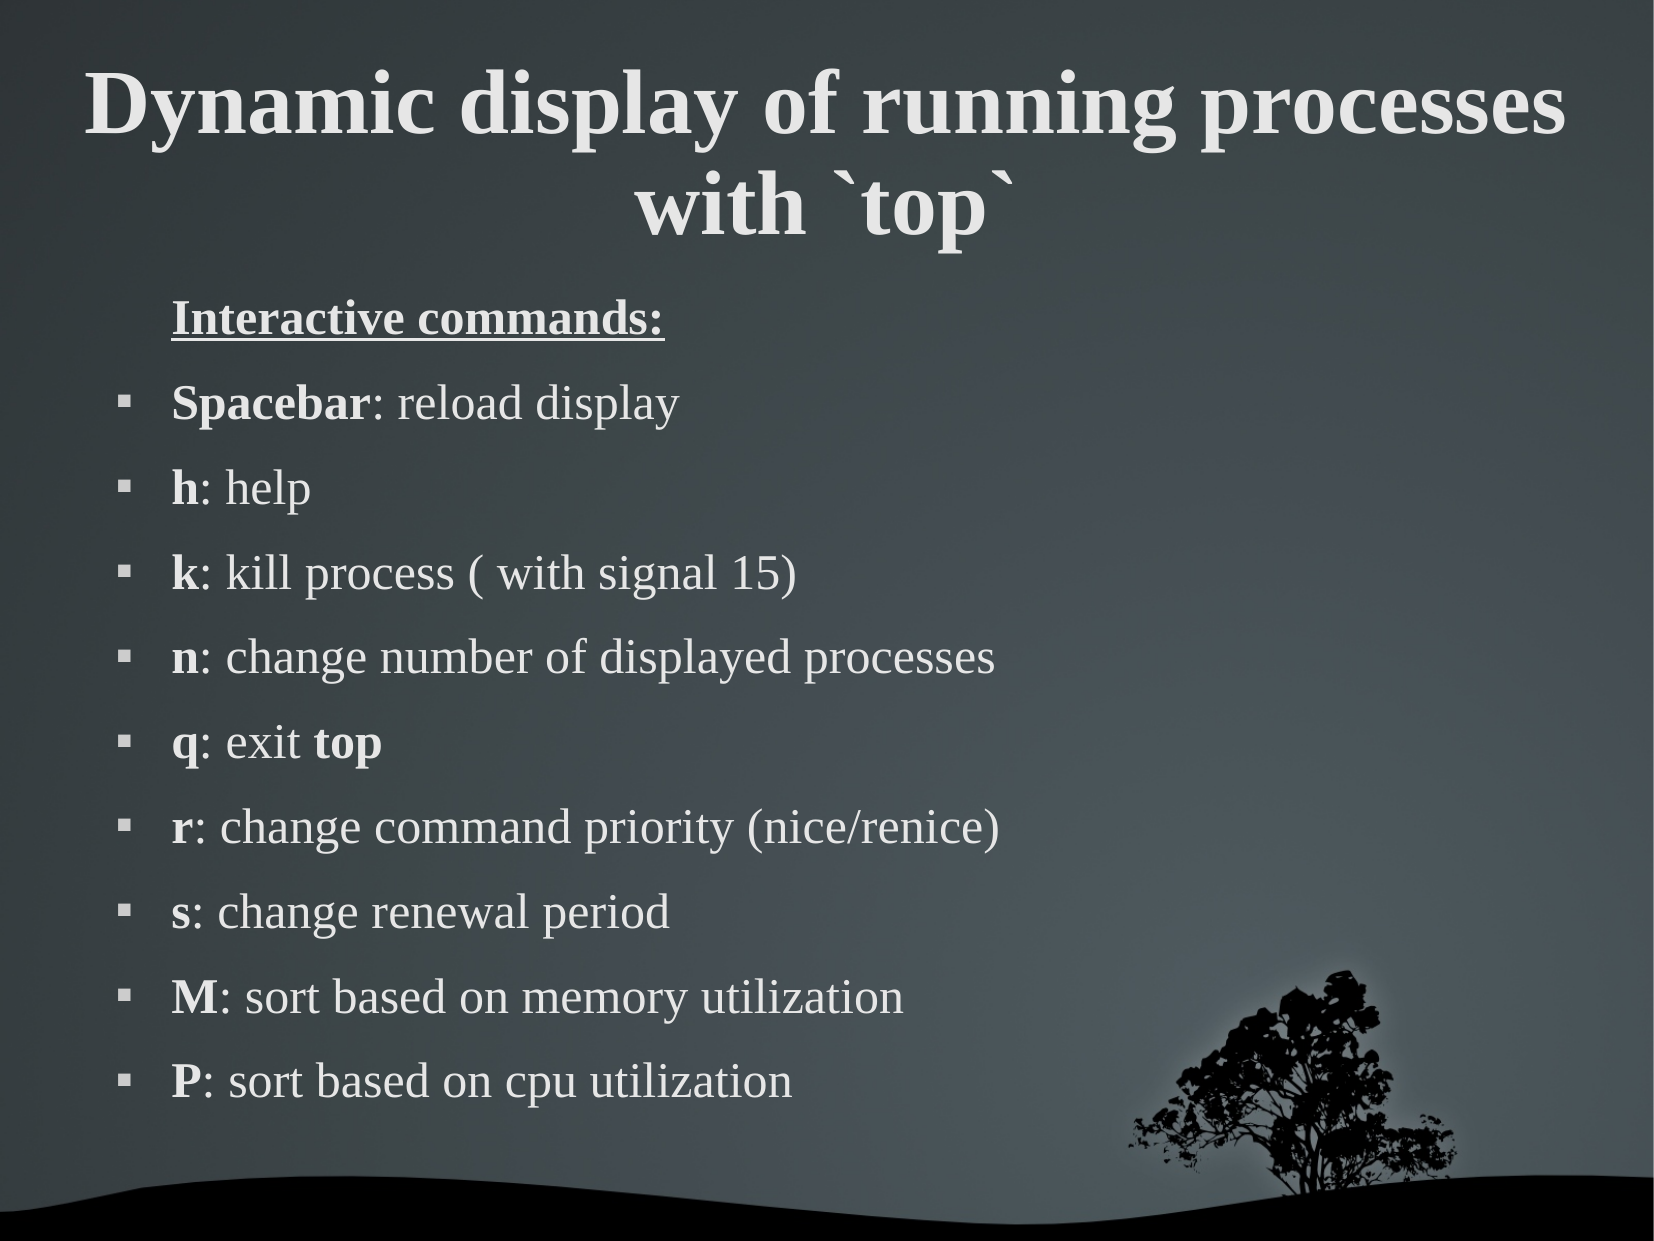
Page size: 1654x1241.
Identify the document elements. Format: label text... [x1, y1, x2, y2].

picture [0, 0, 1654, 1241]
title Dynamic display of running processes with `top` [82, 33, 1571, 273]
list Interactive commands: Spacebar: reload display h: help k: kill process ( with signal 15) n: change number of displayed processes q: exit top r: change command priority (nice/renice) s: change renewal period Μ: sort based on memory utilization P: sort based on cpu utilization [82, 290, 1571, 1209]
